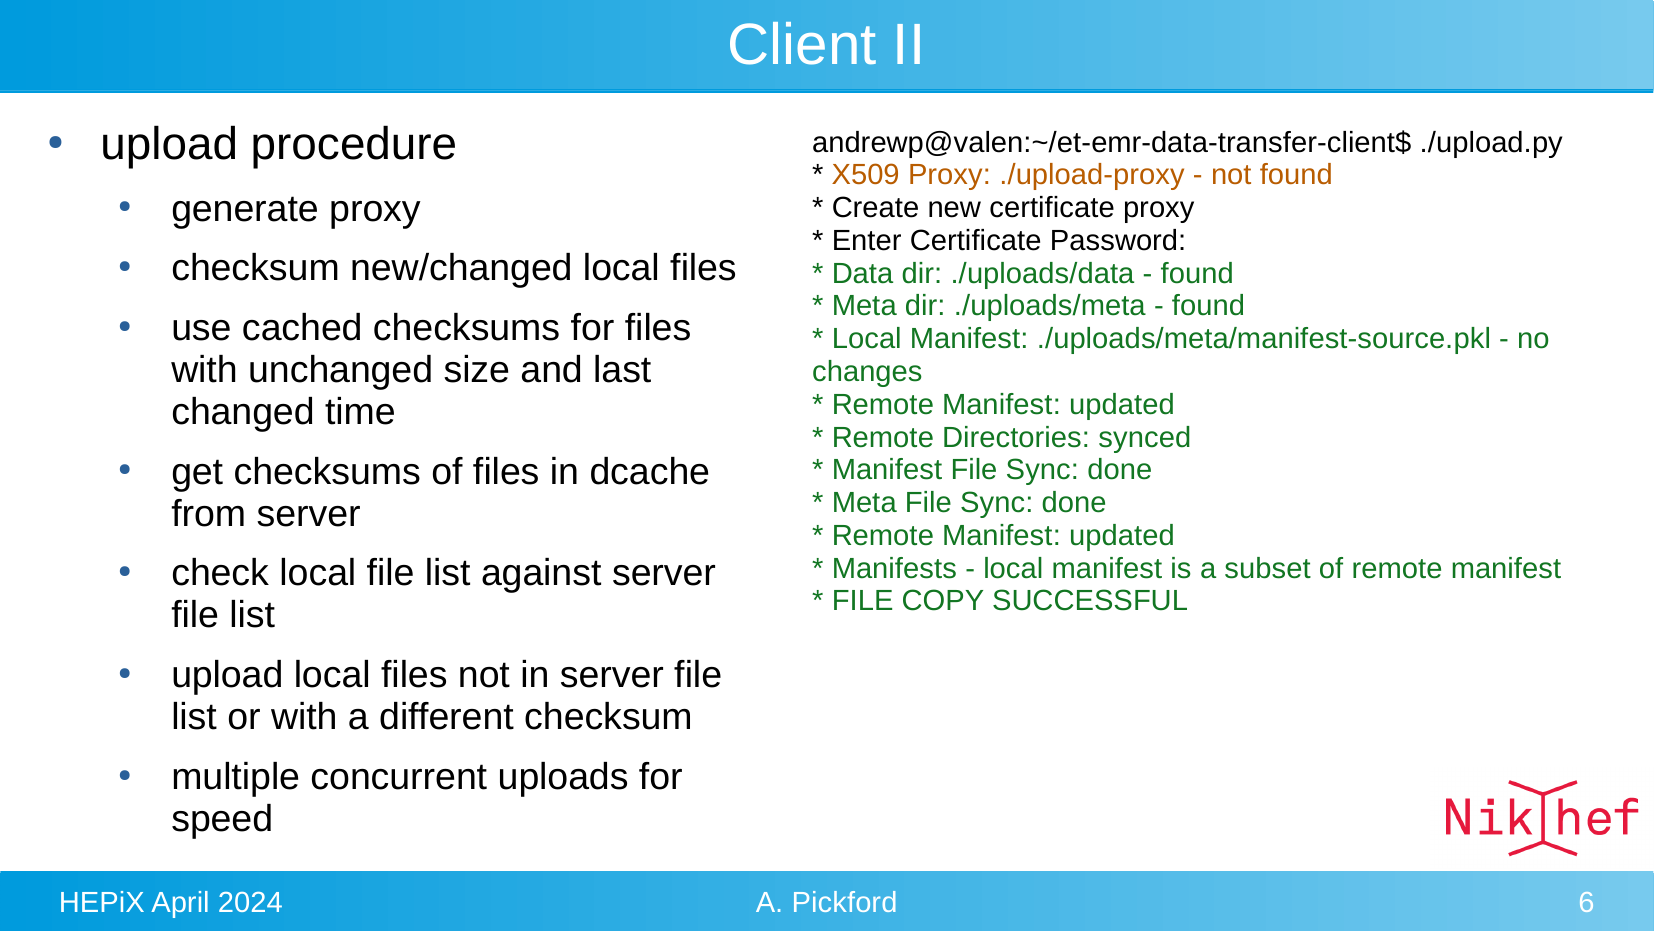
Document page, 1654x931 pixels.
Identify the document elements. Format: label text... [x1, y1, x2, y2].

list upload procedure generate proxy checksum new/changed local files use cached checksums for files with unchanged size and last changed time get checksums of files in dcache from server check local file list against server file list upload local files not in server file list or with a different checksum multiple concurrent uploads for speed [29, 118, 739, 857]
title Client II [59, 0, 1595, 89]
picture [1430, 767, 1654, 869]
text_box andrewp@valen:~/et-emr-data-transfer-client$ ./upload.py * X509 Proxy: ./upload-proxy - not found * Create new certificate proxy * Enter Certificate Password: * Data dir: ./uploads/data - found * Meta dir: ./uploads/meta - found * Local Manifest: ./uploads/meta/manifest-source.pkl - no changes * Remote Manifest: updated * Remote Directories: synced * Manifest File Sync: done * Meta File Sync: done * Remote Manifest: updated * Manifests - local manifest is a subset of remote manifest * FILE COPY SUCCESSFUL [797, 118, 1654, 680]
